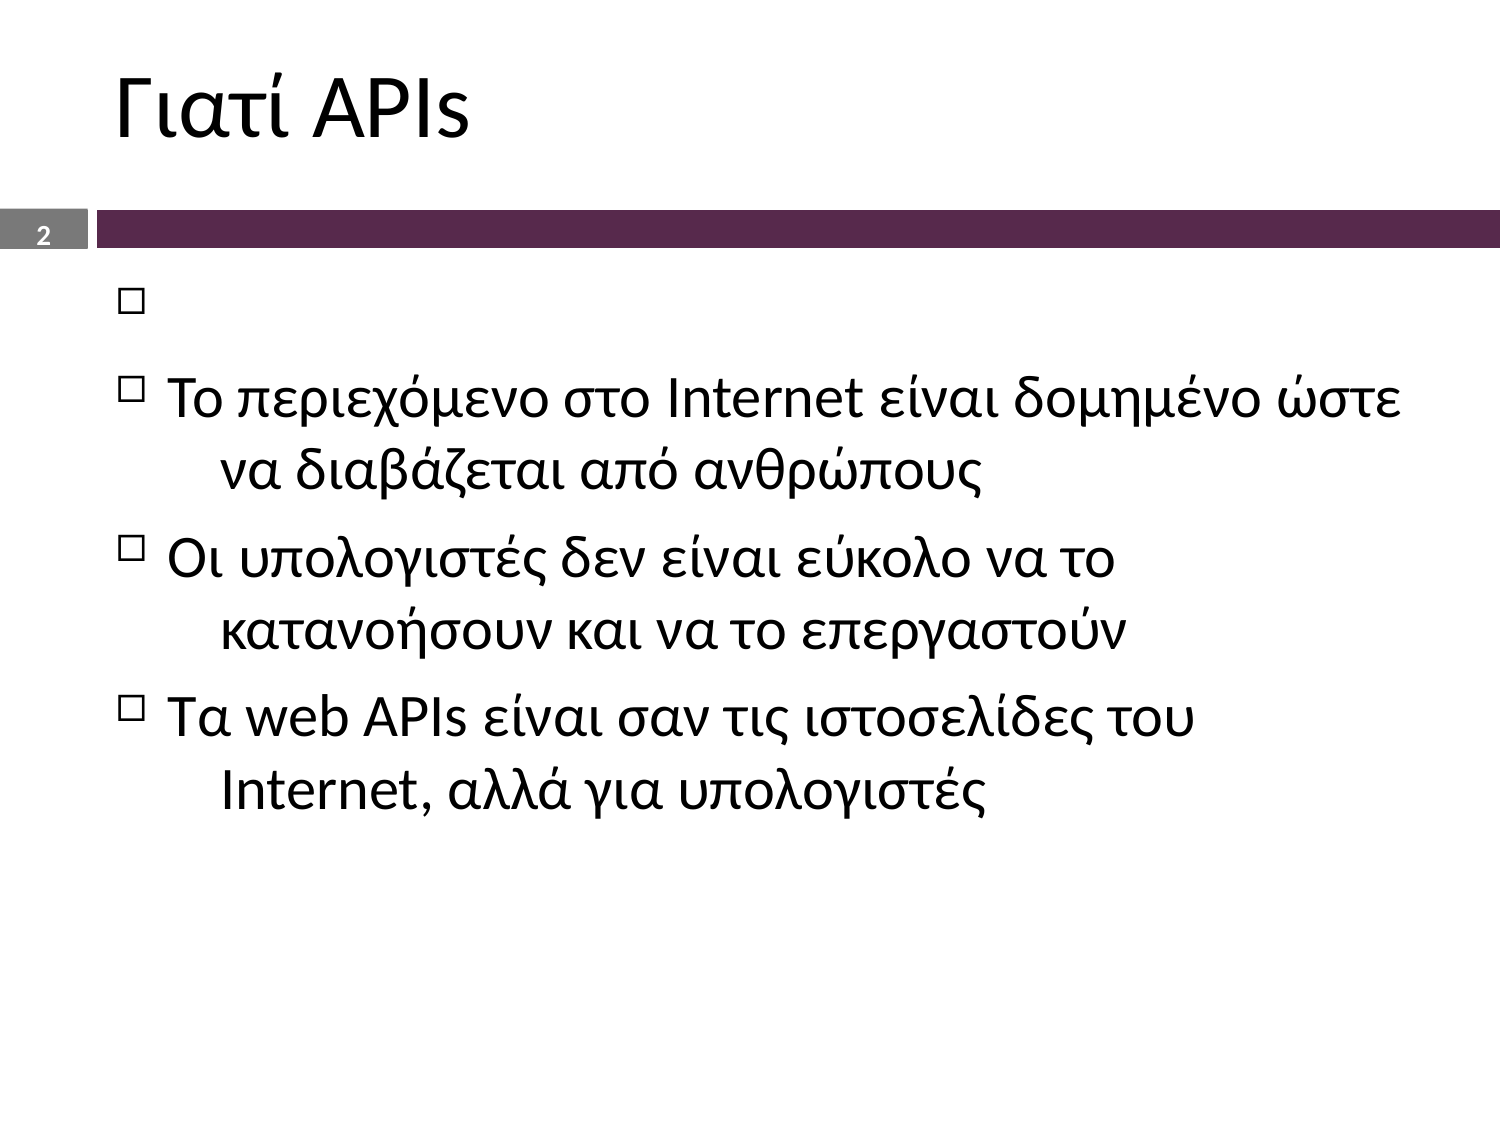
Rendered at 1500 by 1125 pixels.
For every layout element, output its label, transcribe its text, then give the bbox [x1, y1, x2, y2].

text_box [0, 208, 88, 249]
title Γιατί APIs [100, 19, 1438, 182]
list Το περιεχόμενο στο Internet είναι δομημένο ώστε να διαβάζεται από ανθρώπους Οι υπολογιστές δεν είναι εύκολο να το κατανοήσουν και να το επεργαστούν Τα web APIs είναι σαν τις ιστοσελίδες του Internet, αλλά για υπολογιστές [100, 262, 1438, 1000]
